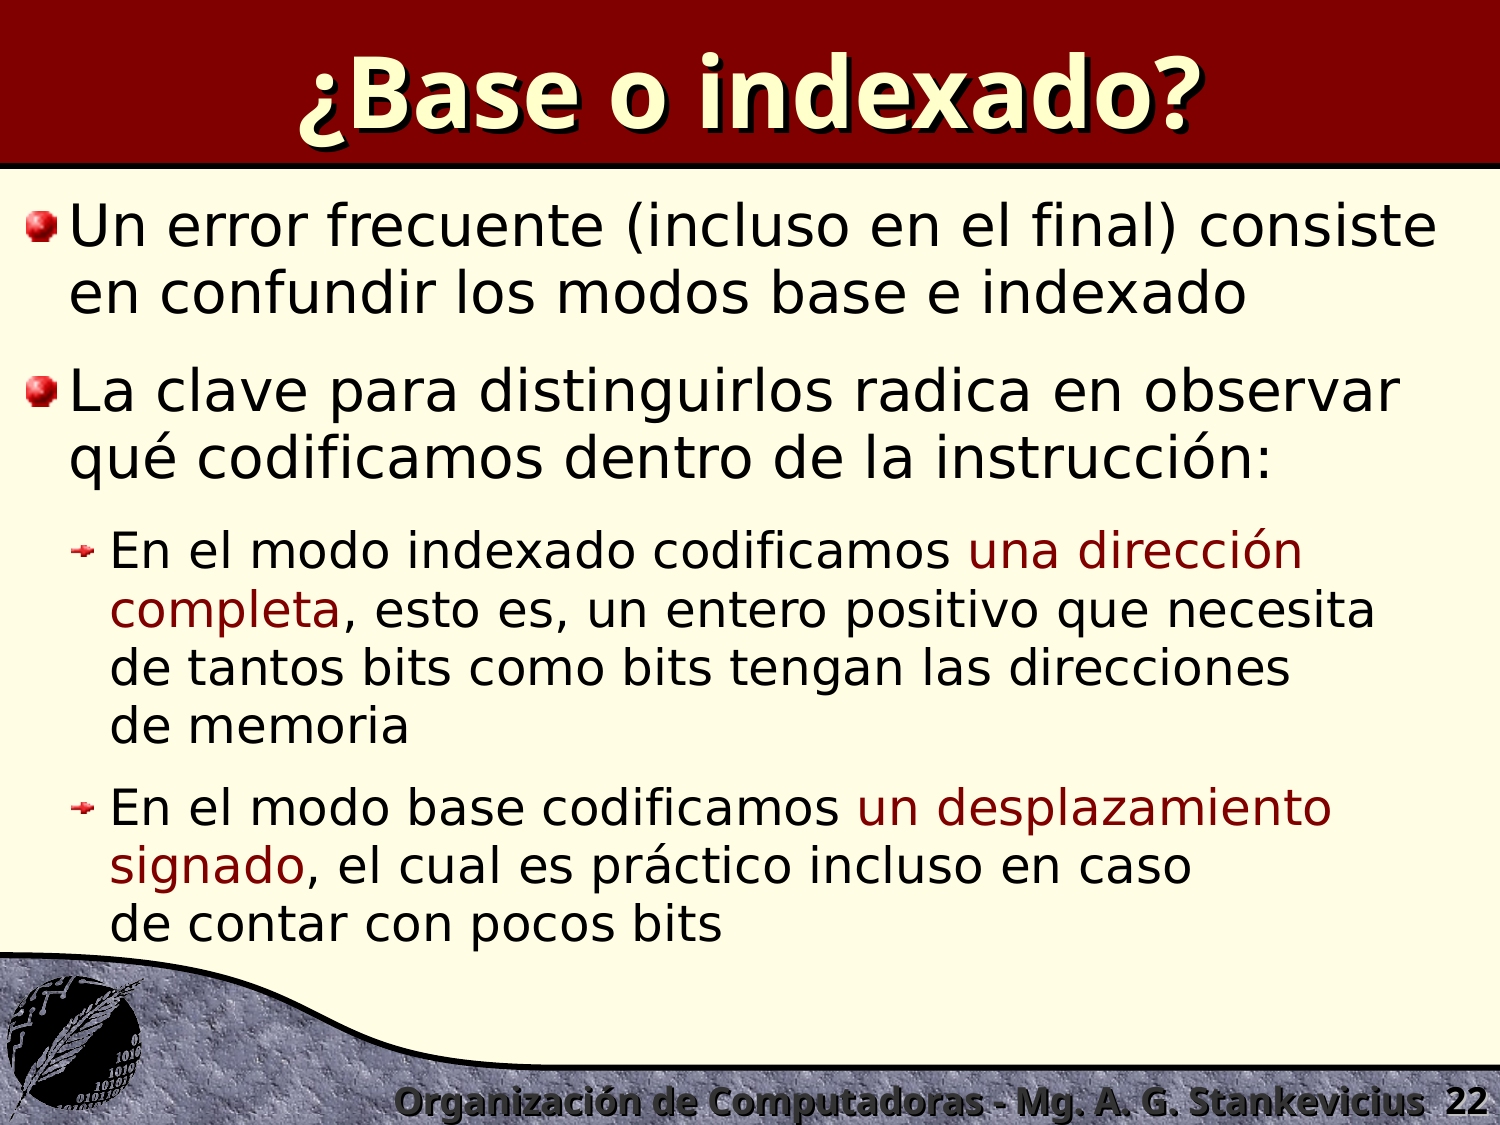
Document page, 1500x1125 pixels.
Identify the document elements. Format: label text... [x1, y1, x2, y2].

picture [0, 959, 1500, 1125]
title ¿Base o indexado? [15, 5, 1485, 160]
picture [448, 1100, 455, 1110]
list Un error frecuente (incluso en el final) consiste en confundir los modos base e indexado La clave para distinguirlos radica en observar qué codificamos dentro de la instrucción: En el modo indexado codificamos una dirección completa, esto es, un entero positivo que necesita de tantos bits como bits tengan las direcciones de memoria En el modo base codificamos un desplazamiento signado, el cual es práctico incluso en caso de contar con pocos bits [11, 192, 1486, 957]
picture [802, 1100, 806, 1110]
picture [1058, 1100, 1065, 1110]
